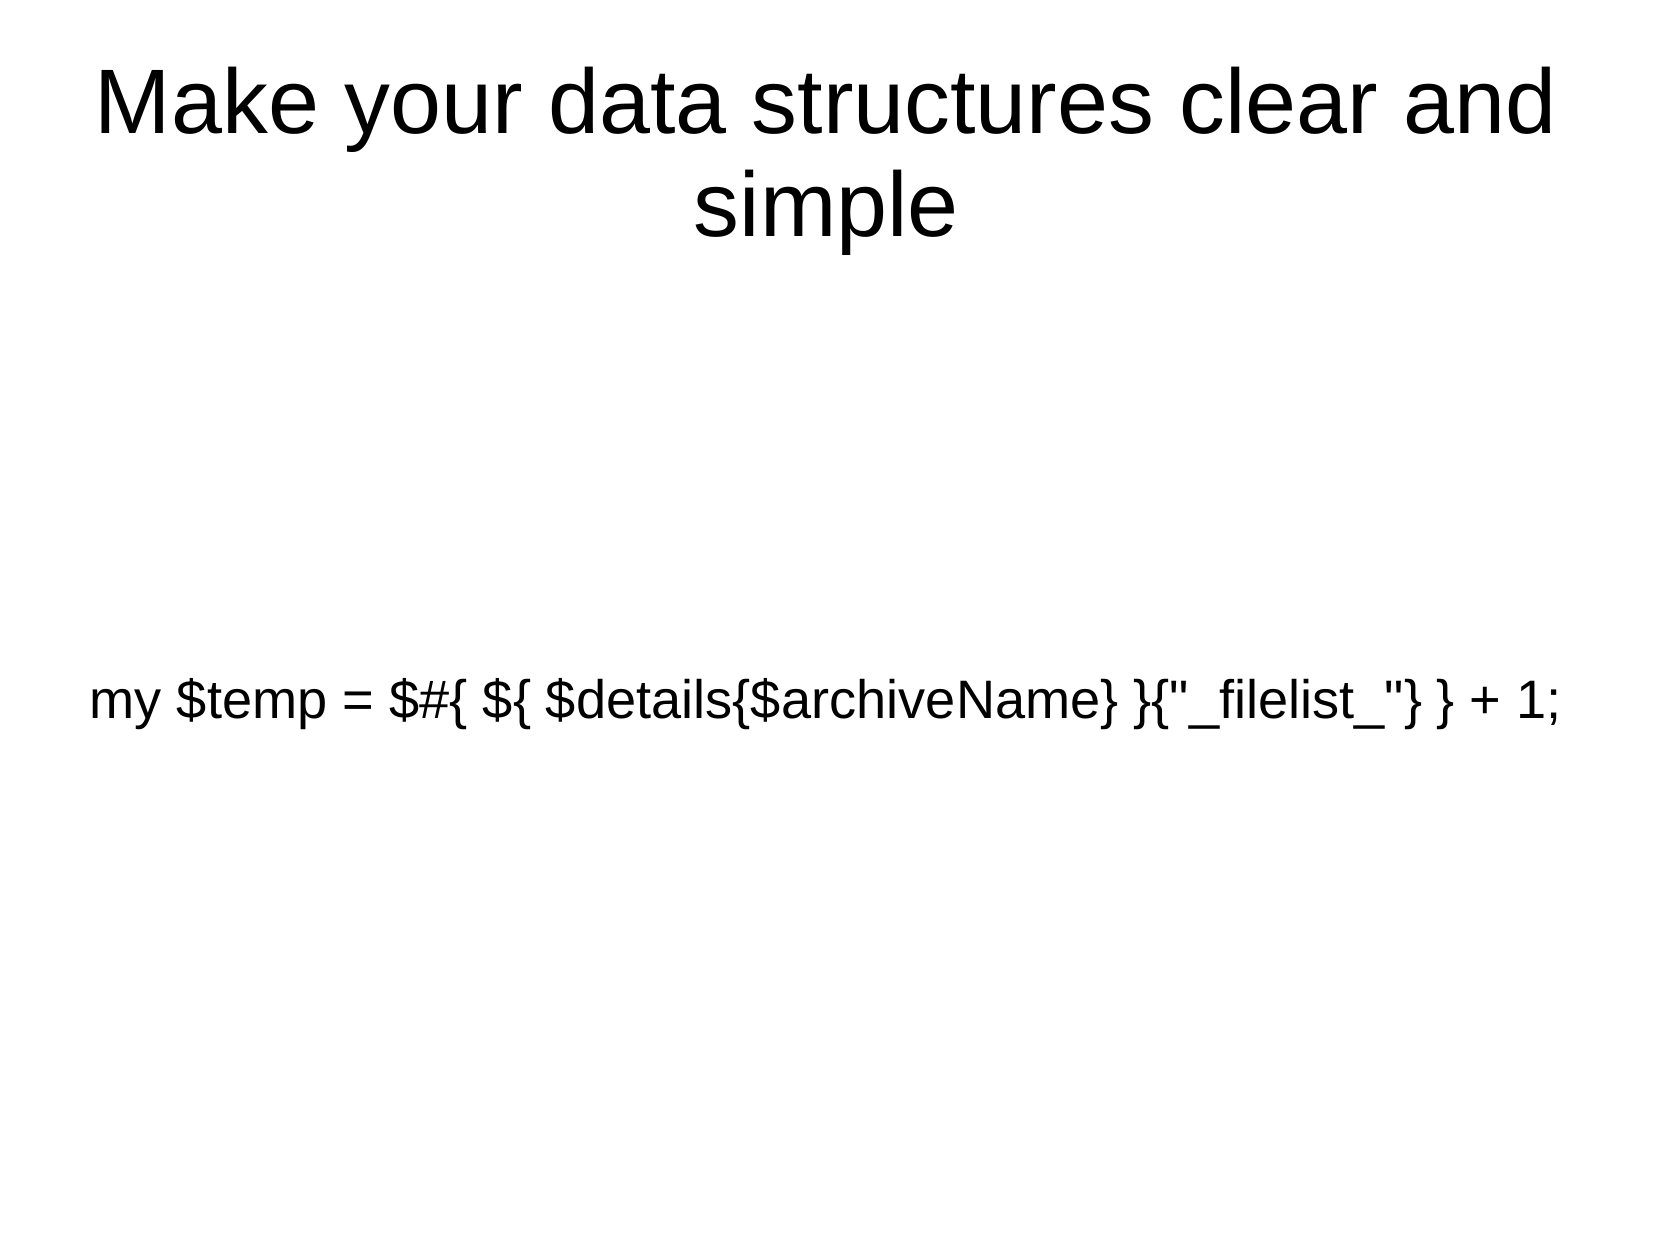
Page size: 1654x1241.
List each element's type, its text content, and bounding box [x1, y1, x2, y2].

title Make your data structures clear and simple [82, 50, 1571, 256]
subtitle my $temp = $#{ ${ $details{$archiveName} }{"_filelist_"} } + 1; [82, 297, 1571, 1102]
